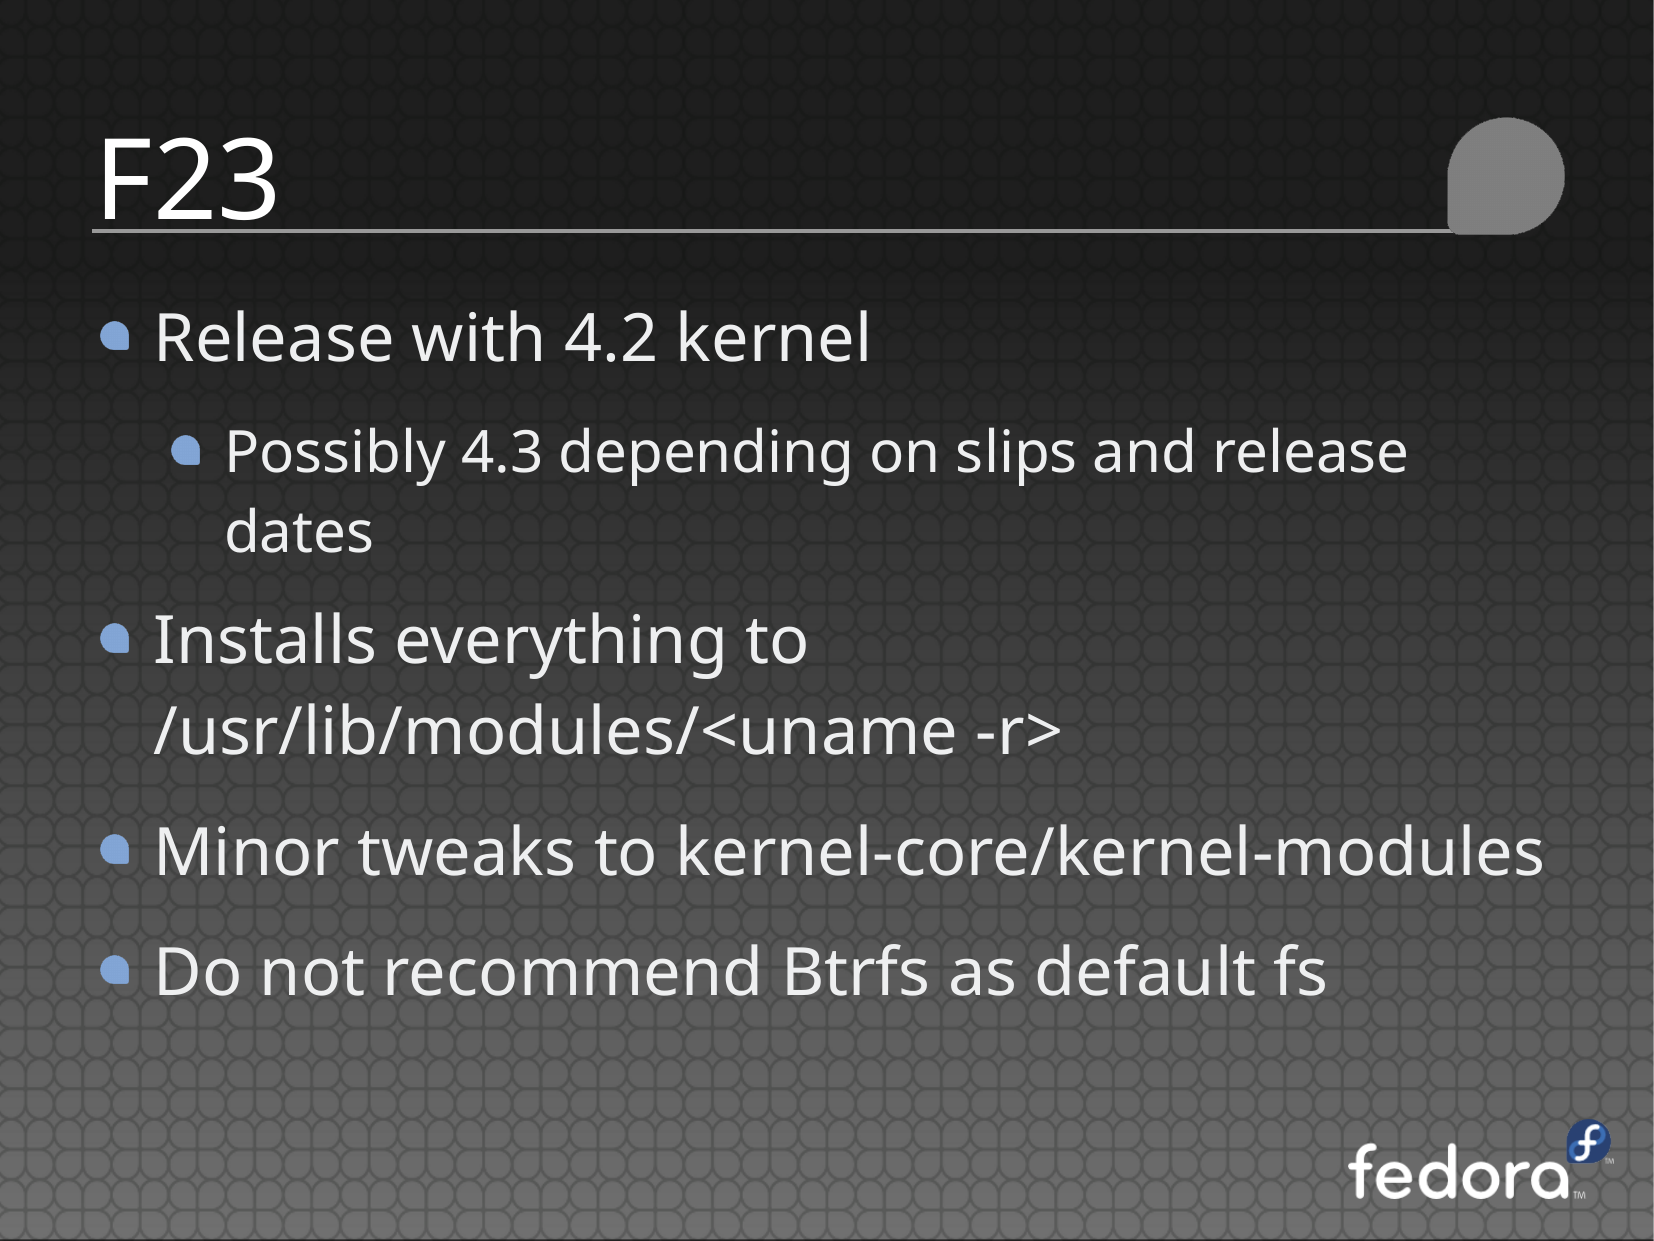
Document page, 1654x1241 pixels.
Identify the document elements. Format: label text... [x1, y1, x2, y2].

title F23 [94, 100, 1426, 251]
picture [0, 0, 1654, 1241]
list Release with 4.2 kernel Possibly 4.3 depending on slips and release dates Installs everything to /usr/lib/modules/<uname -r> Minor tweaks to kernel-core/kernel-modules Do not recommend Btrfs as default fs [82, 290, 1571, 1094]
